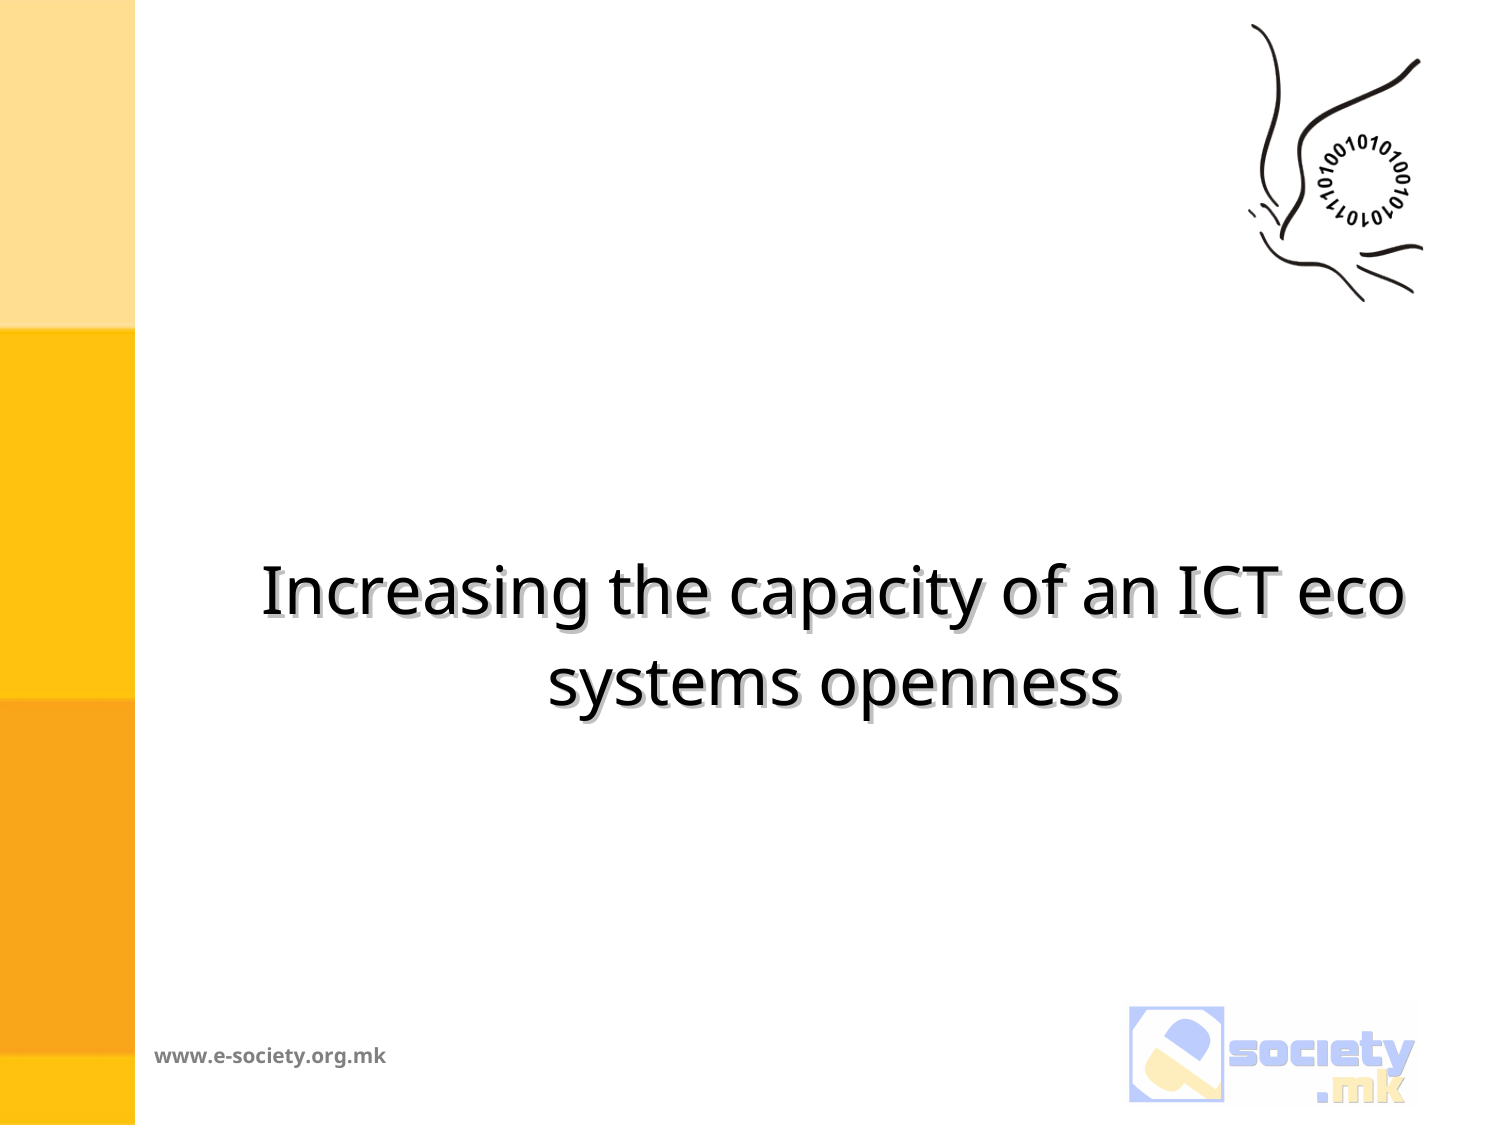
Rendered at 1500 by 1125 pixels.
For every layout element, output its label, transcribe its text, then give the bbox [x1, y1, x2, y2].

subtitle Increasing the capacity of an ICT eco systems openness [169, 262, 1425, 1006]
picture [0, 0, 135, 1125]
picture [1248, 24, 1424, 262]
